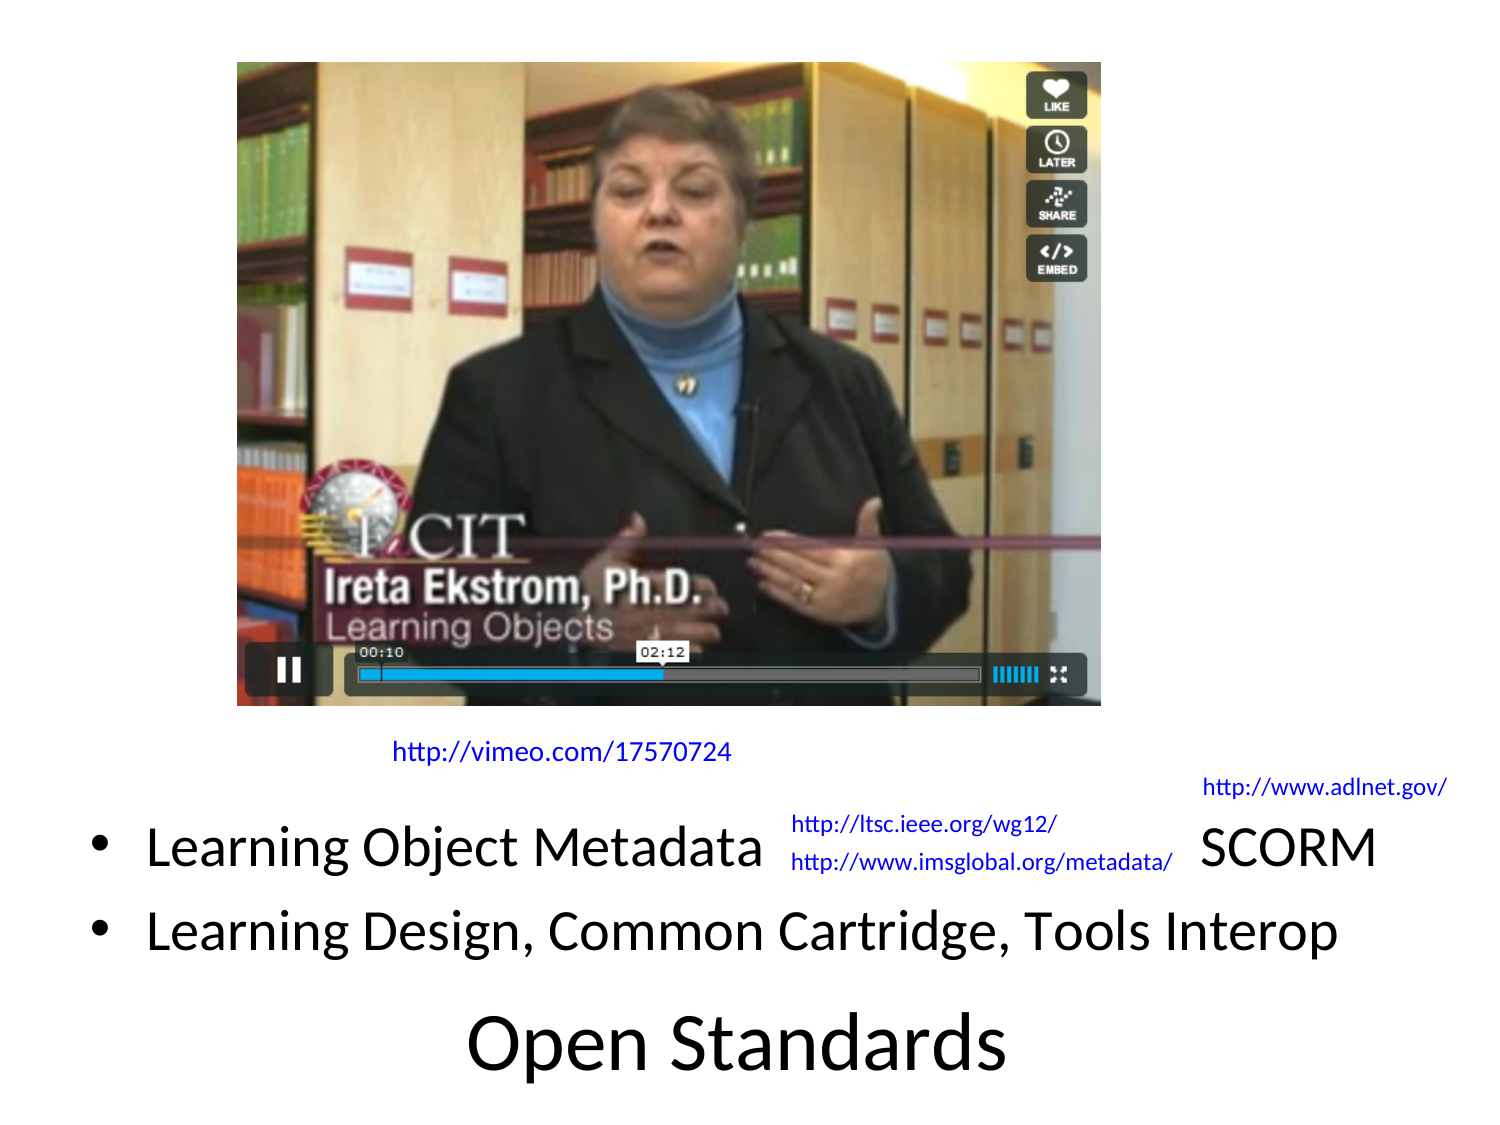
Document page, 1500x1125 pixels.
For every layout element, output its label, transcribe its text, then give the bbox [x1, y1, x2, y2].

picture [237, 62, 1101, 706]
text_box Learning Object Metadata SCORM Learning Design, Common Cartridge, Tools Interop [75, 799, 1426, 988]
text_box http://vimeo.com/17570724 [377, 724, 748, 776]
text_box http://ltsc.ieee.org/wg12/ [776, 800, 1073, 846]
text_box http://www.imsglobal.org/metadata/ [776, 837, 1189, 883]
text_box http://www.adlnet.gov/ [1188, 762, 1463, 808]
title Open Standards [62, 979, 1413, 1096]
